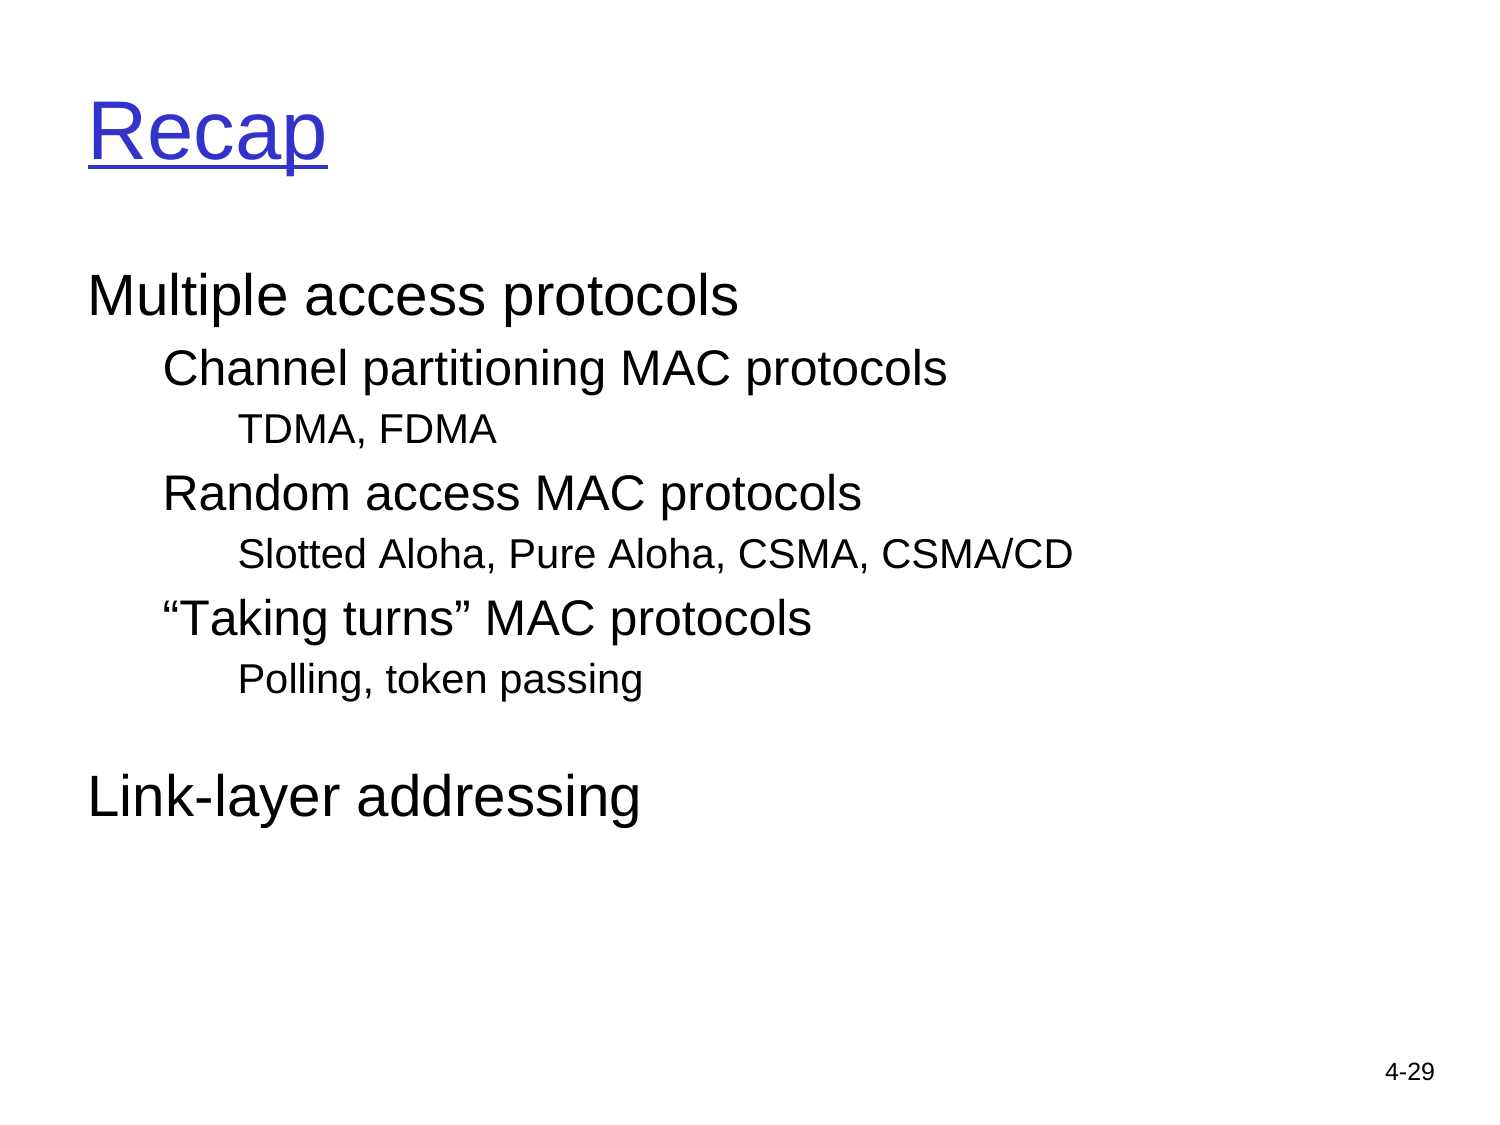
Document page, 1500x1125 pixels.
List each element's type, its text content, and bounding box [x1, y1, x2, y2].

list Multiple access protocols Channel partitioning MAC protocols TDMA, FDMA Random access MAC protocols Slotted Aloha, Pure Aloha, CSMA, CSMA/CD “Taking turns” MAC protocols Polling, token passing Link-layer addressing [87, 262, 1363, 1026]
title Recap [87, 23, 1363, 239]
